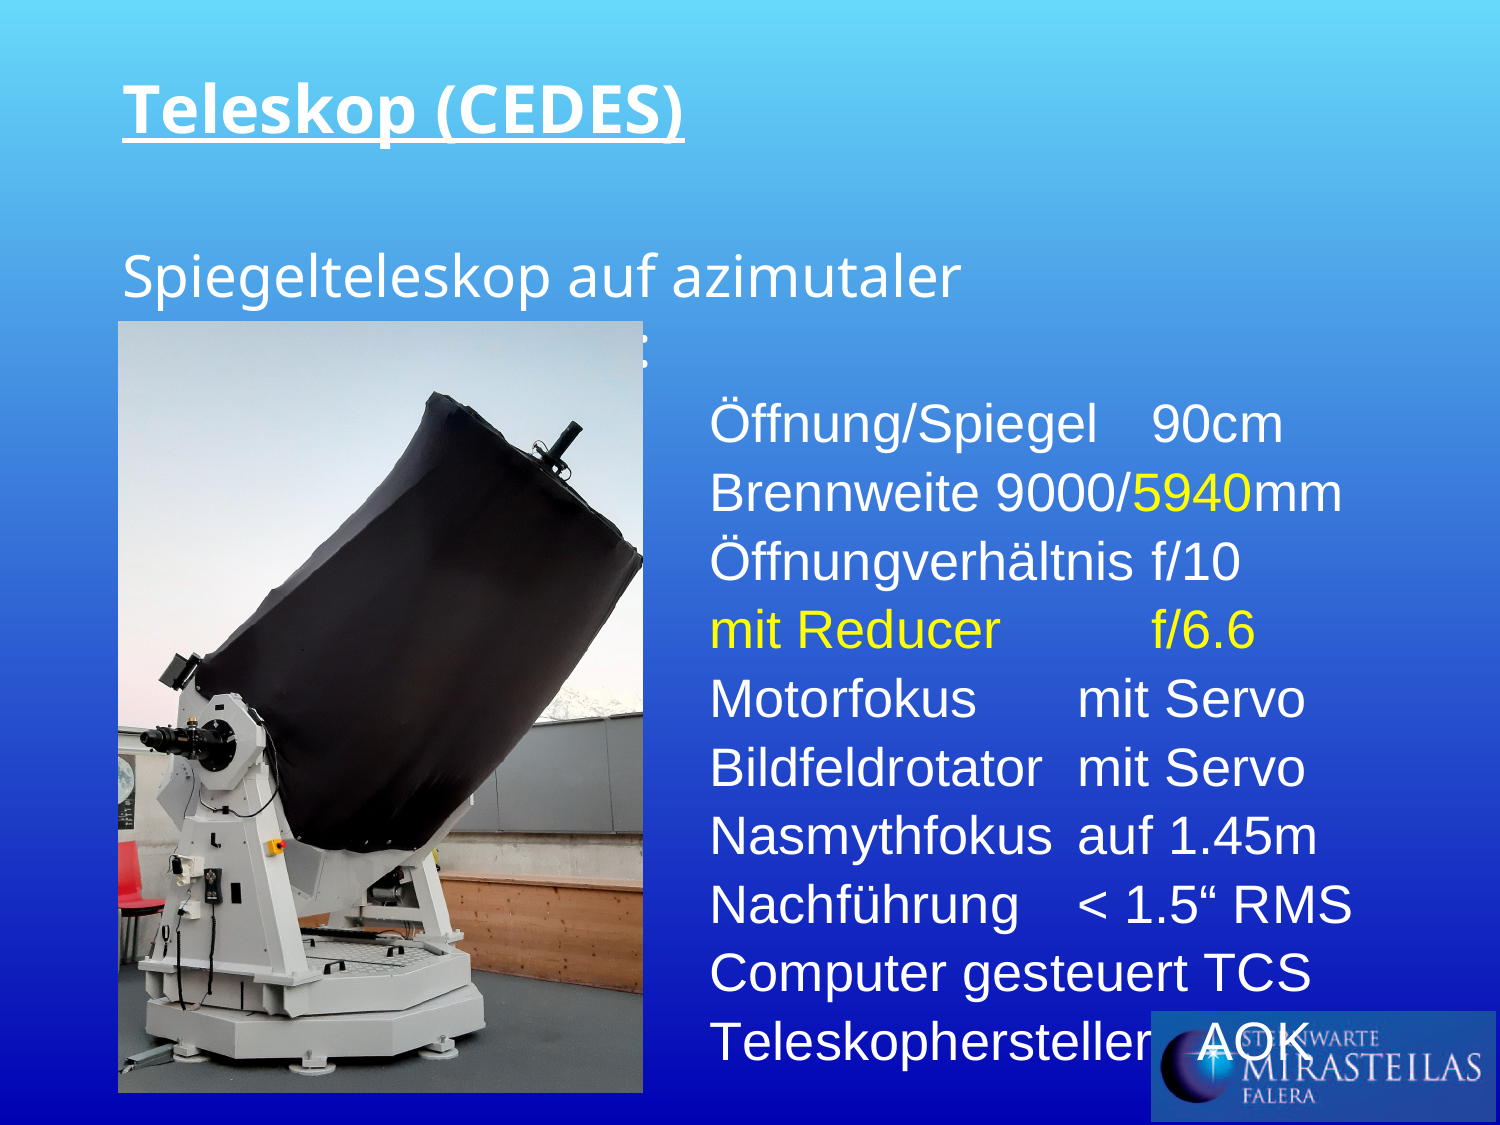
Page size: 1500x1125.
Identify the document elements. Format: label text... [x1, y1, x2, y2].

picture [118, 321, 643, 1093]
picture [1151, 1011, 1496, 1122]
text_box Teleskop (CEDES) Spiegelteleskop auf azimutaler Gabelmontierung: Öffnung/Spiegel 90cm Brennweite 9000/5940mm Öffnungverhältnis f/10 mit Reducer f/6.6 Motorfokus mit Servo Bildfeldrotator mit Servo Nasmythfokus auf 1.45m Nachführung < 1.5“ RMS Computer gesteuert TCS Teleskophersteller AOK [94, 59, 1430, 686]
